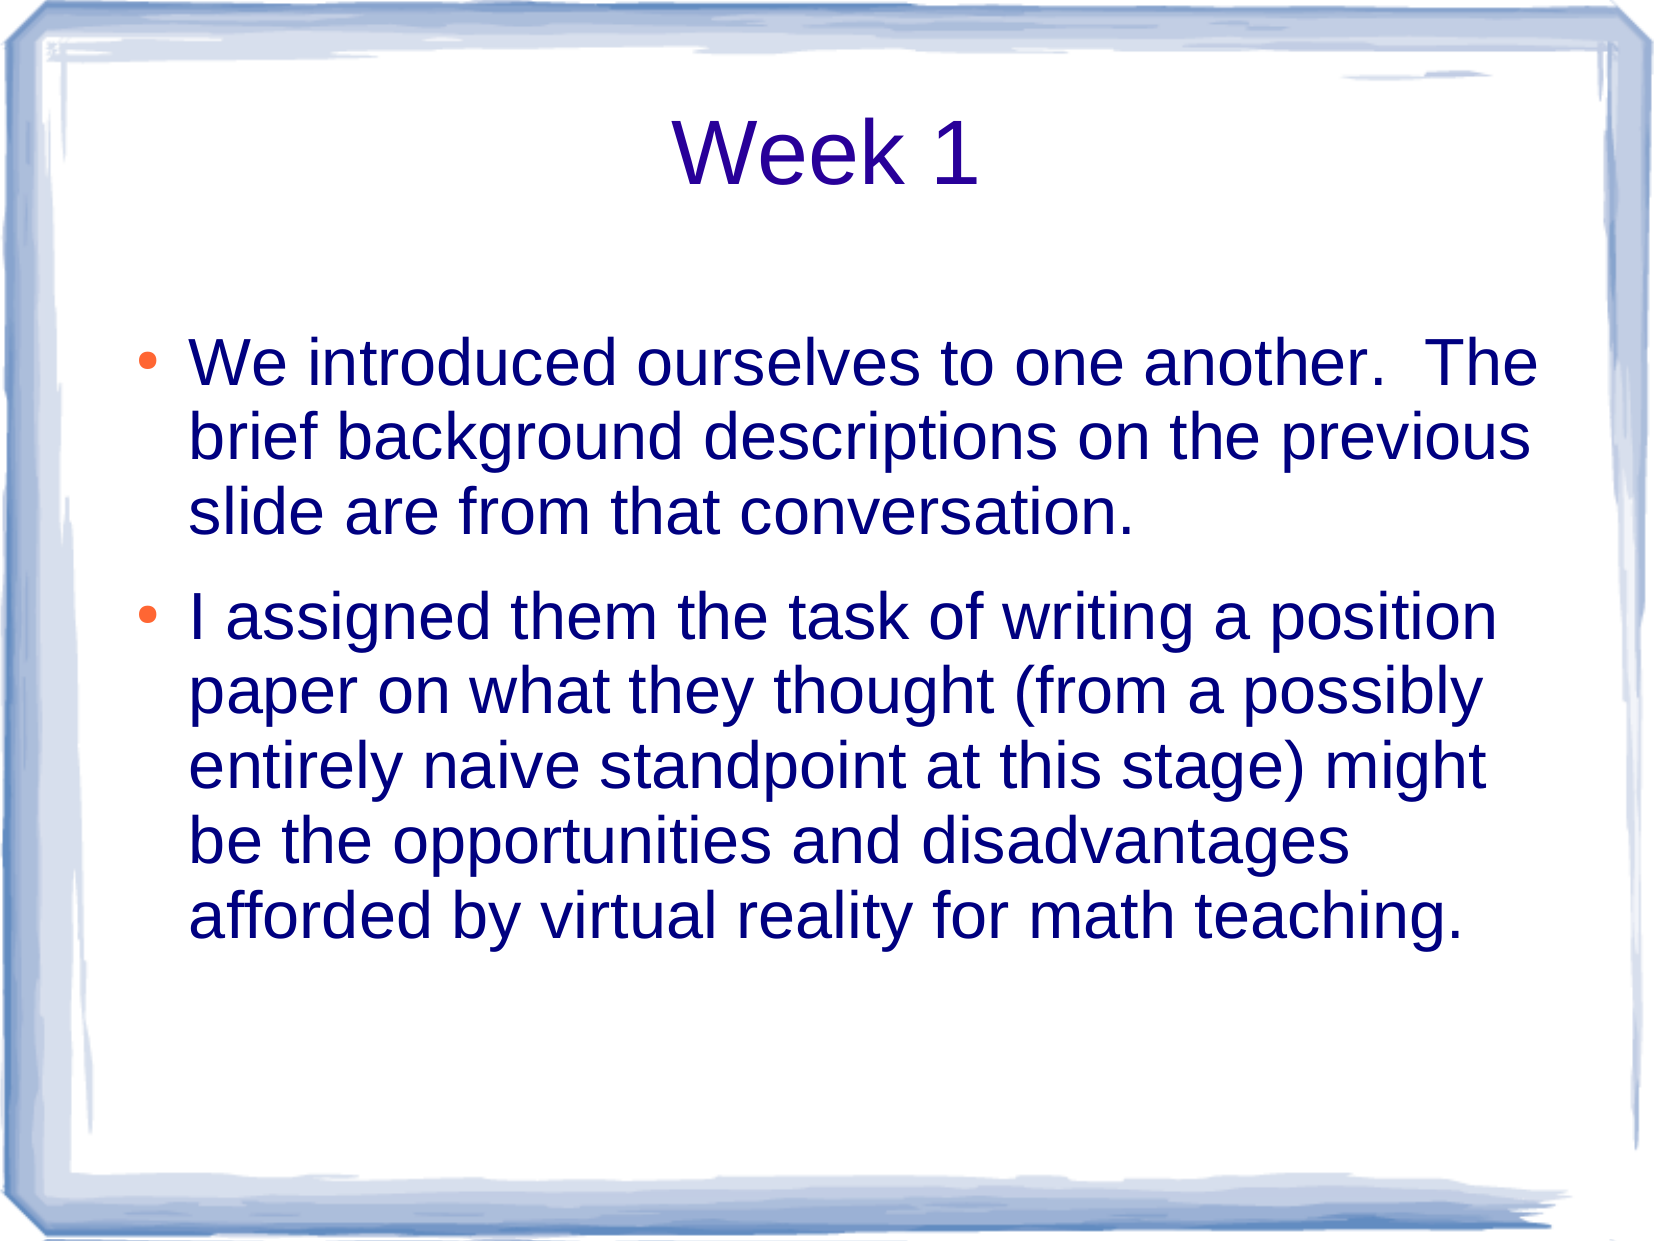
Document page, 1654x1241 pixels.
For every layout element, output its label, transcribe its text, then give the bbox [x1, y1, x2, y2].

title Week 1 [82, 56, 1571, 250]
picture [0, 0, 1654, 1241]
list We introduced ourselves to one another. The brief background descriptions on the previous slide are from that conversation. I assigned them the task of writing a position paper on what they thought (from a possibly entirely naive standpoint at this stage) might be the opportunities and disadvantages afforded by virtual reality for math teaching. [118, 324, 1571, 990]
